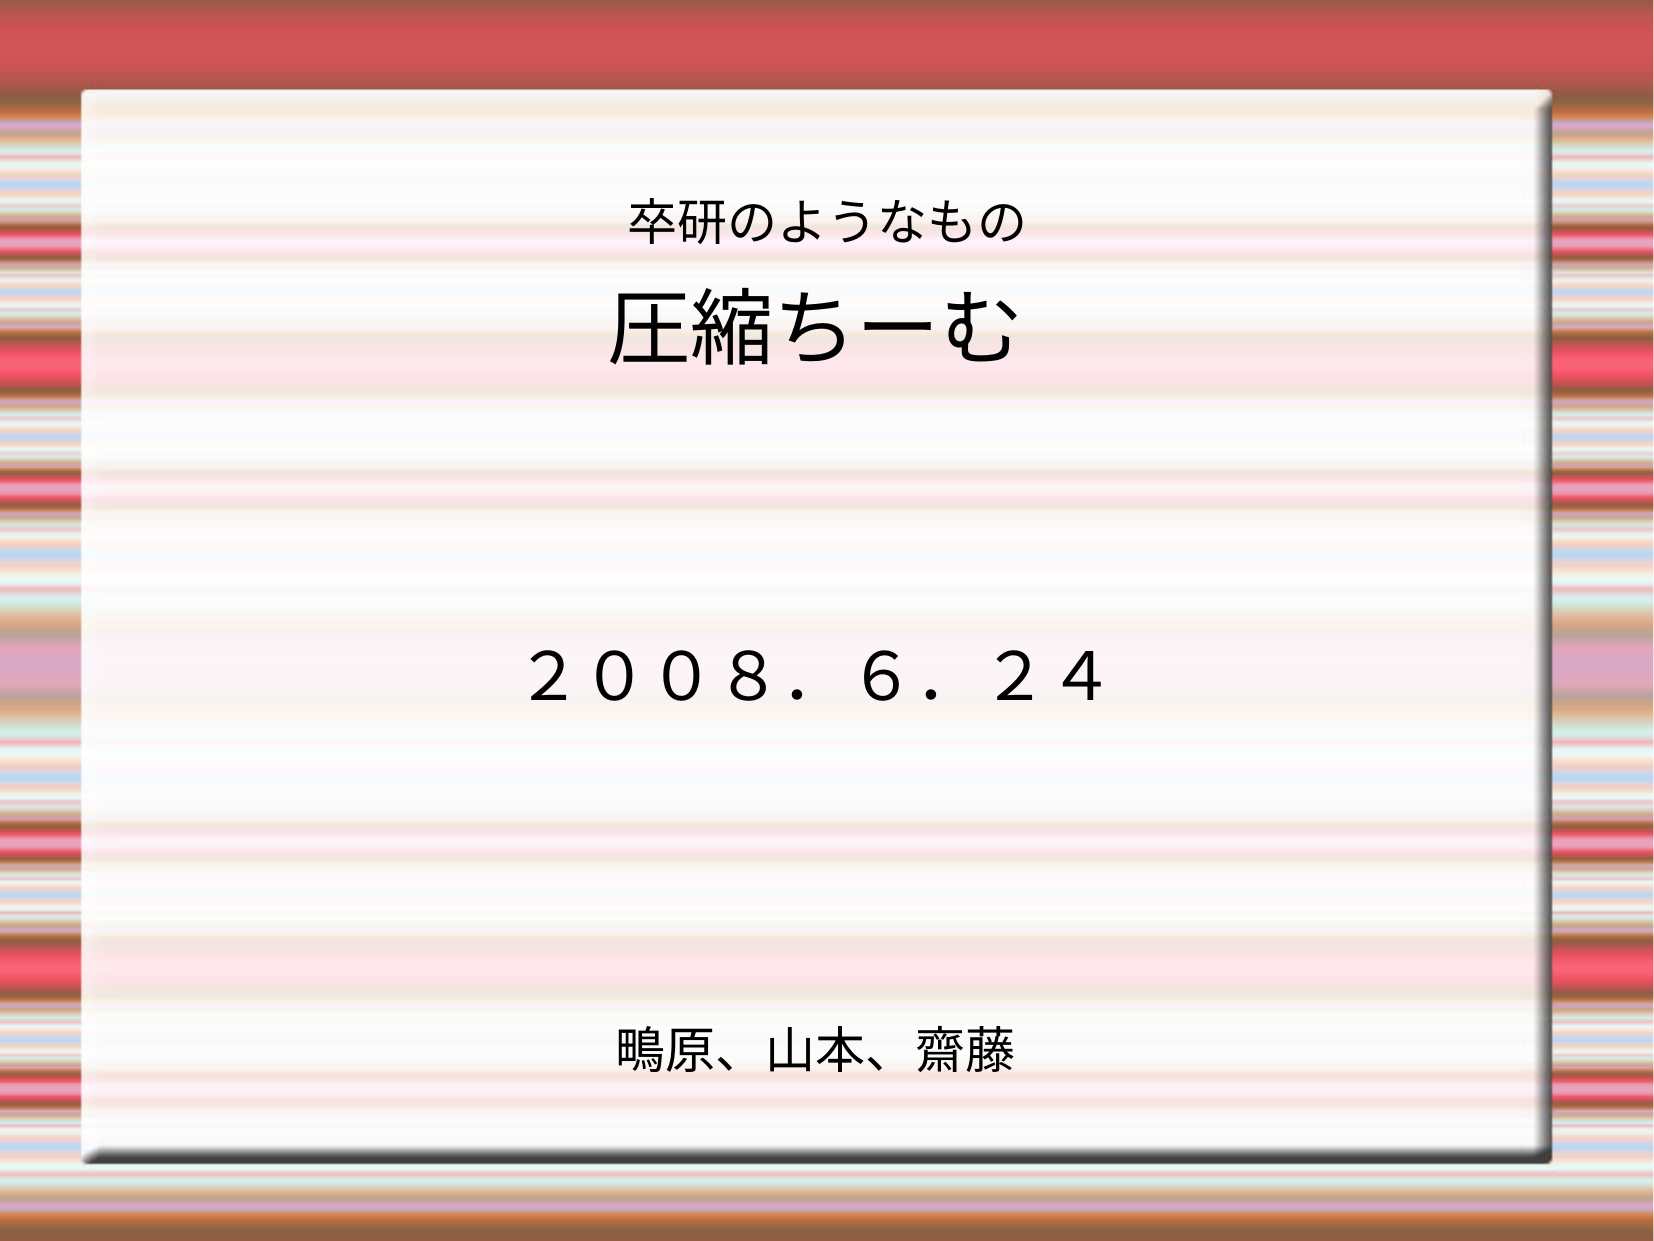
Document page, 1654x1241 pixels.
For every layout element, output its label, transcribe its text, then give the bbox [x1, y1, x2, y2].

title 卒研のようなもの [121, 114, 1534, 322]
subtitle 圧縮ちーむ ２００８．６．２４ 鴫原、山本、齋藤 [124, 281, 1506, 1063]
picture [0, 0, 1654, 1241]
